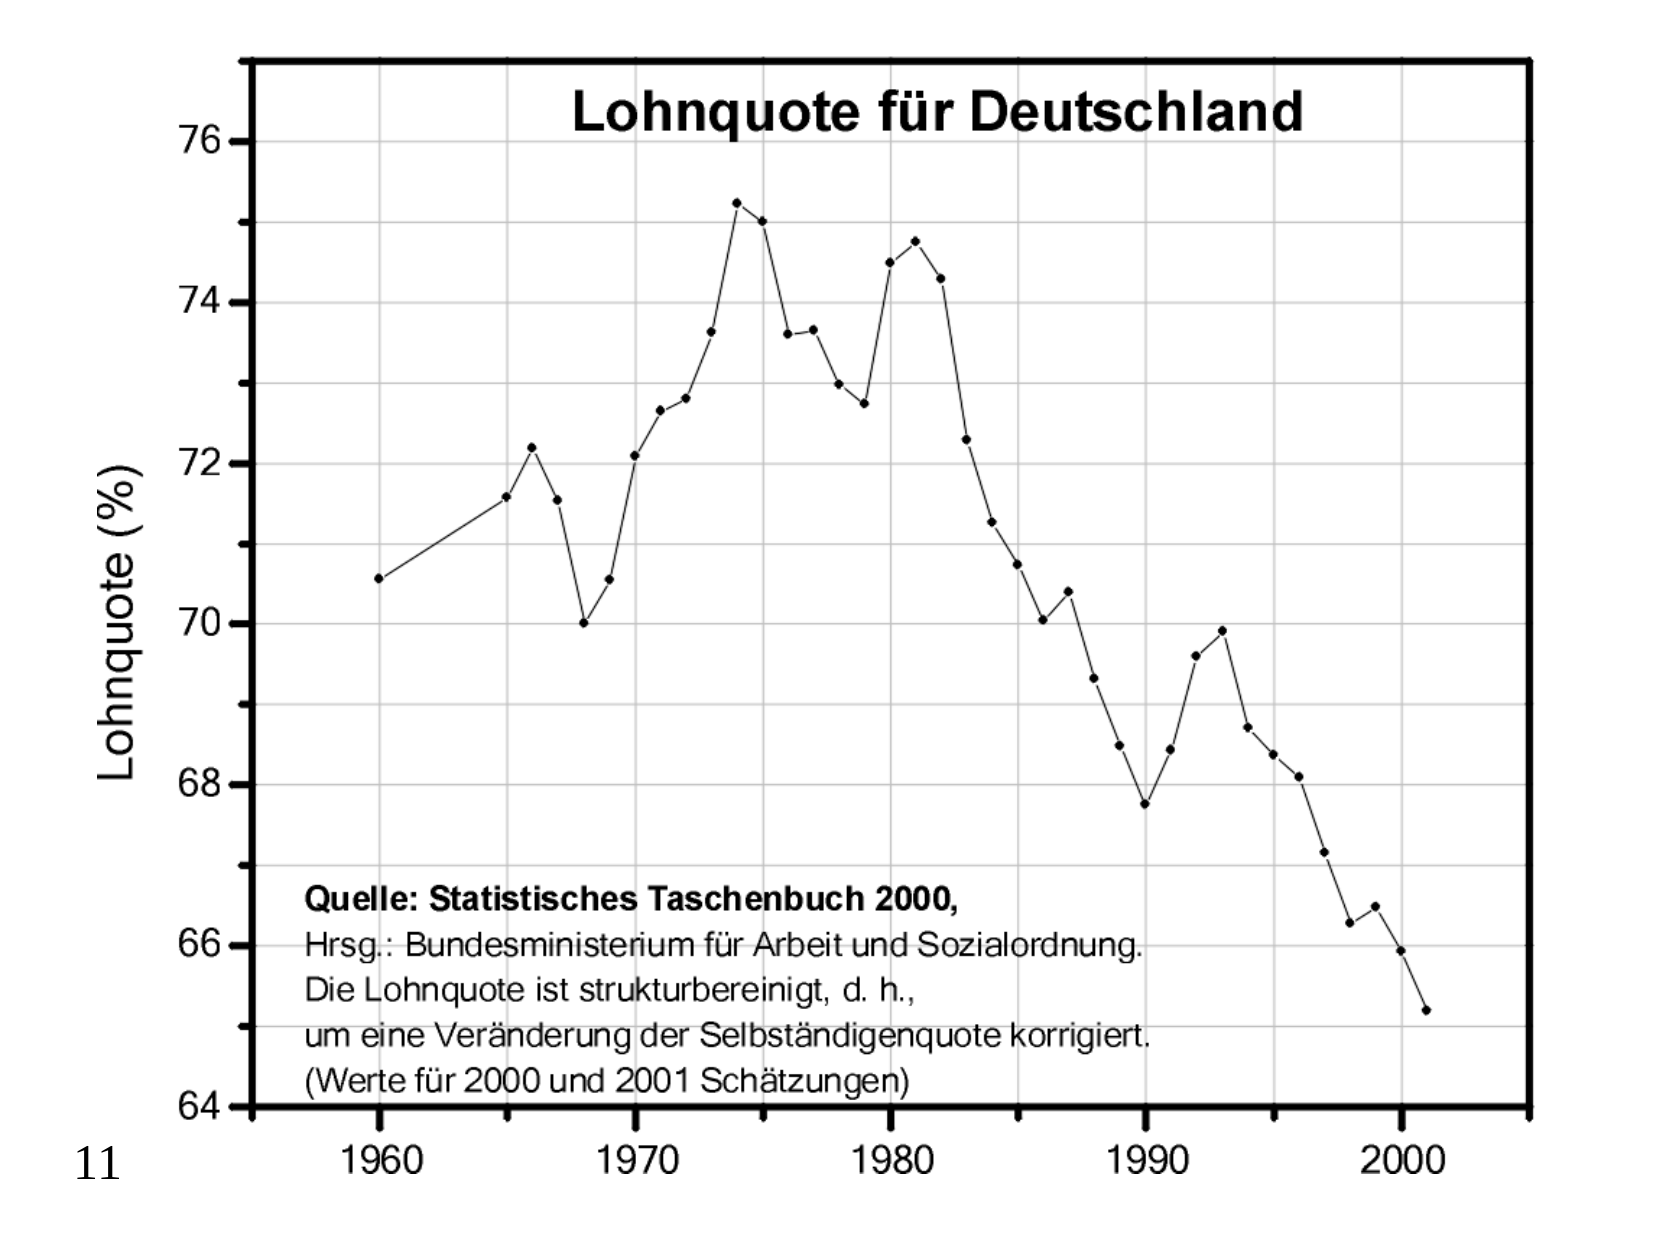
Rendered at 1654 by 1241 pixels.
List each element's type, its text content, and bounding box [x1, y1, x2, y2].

picture [97, 7, 1594, 1174]
text_box <Nummer> [73, 1134, 309, 1196]
